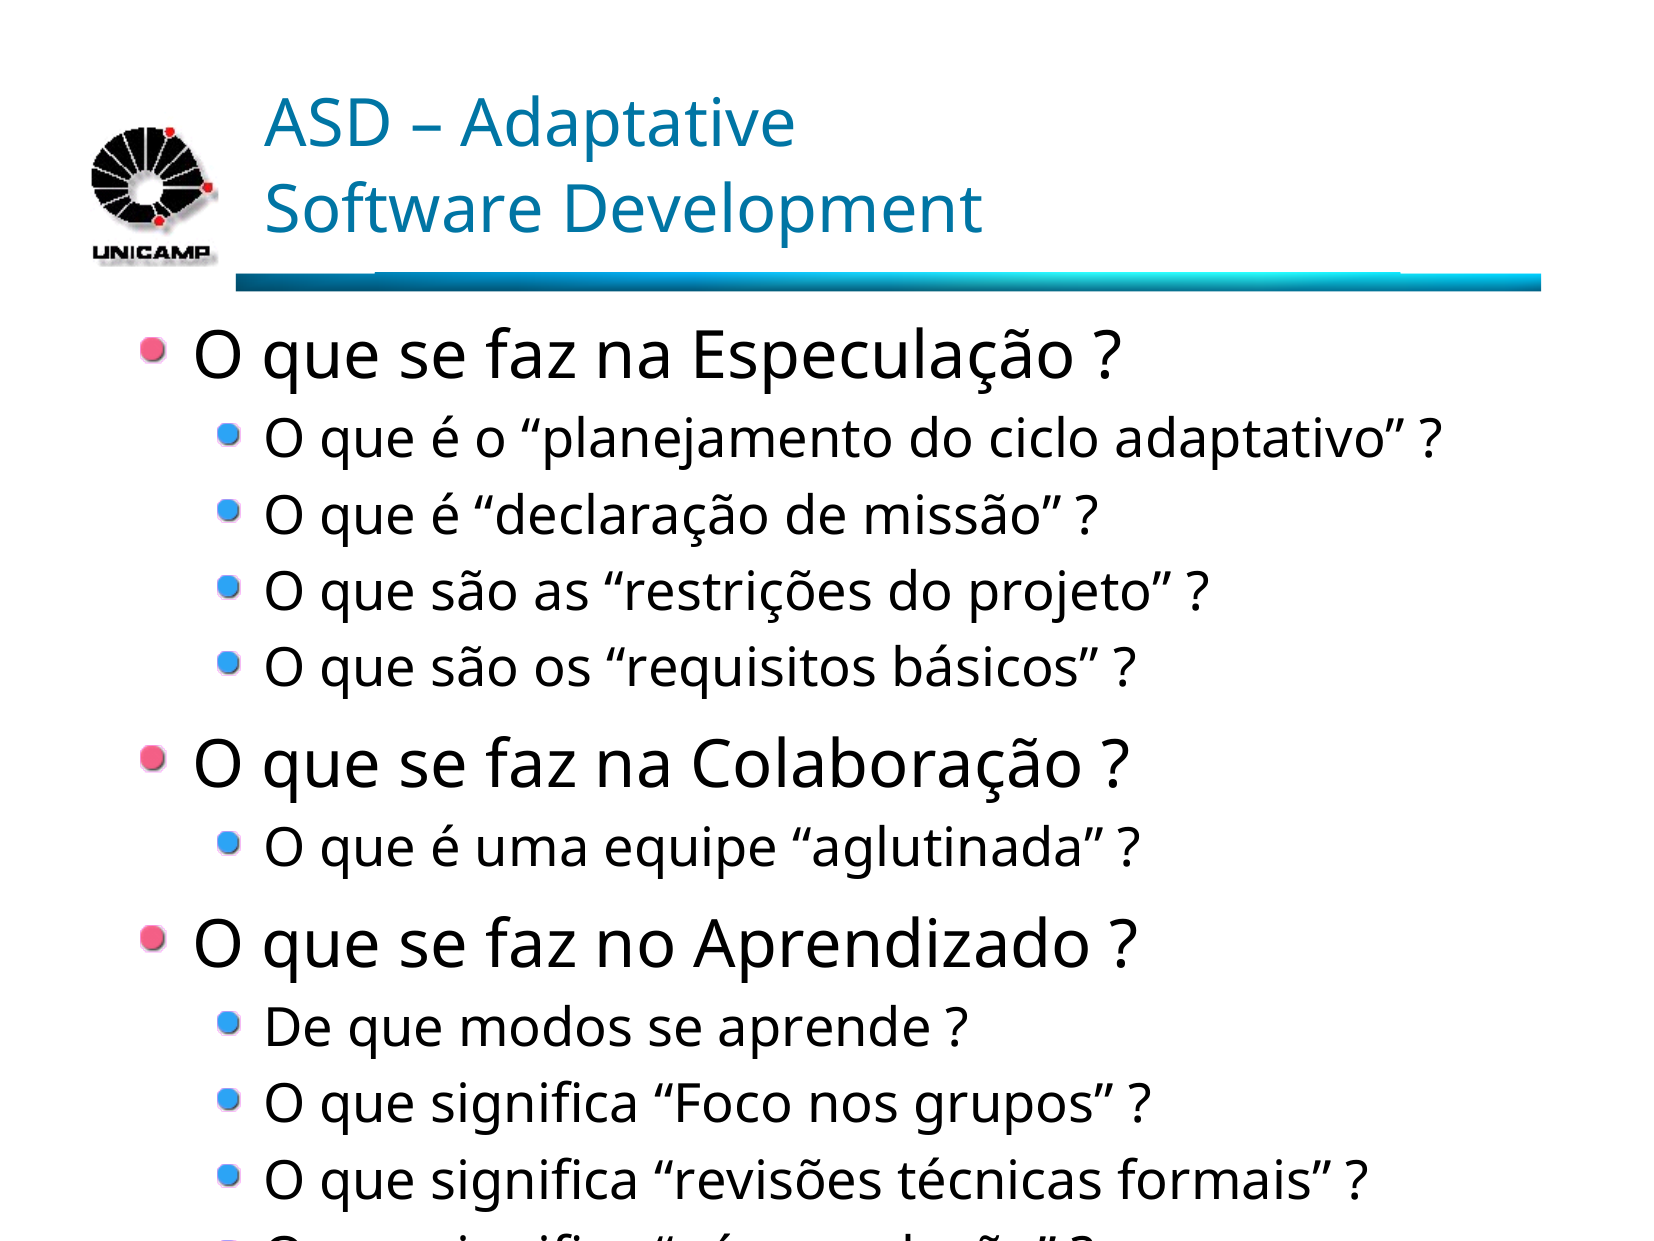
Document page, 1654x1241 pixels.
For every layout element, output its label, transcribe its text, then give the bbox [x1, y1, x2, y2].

picture [125, 272, 1654, 295]
list O que se faz na Especulação ? O que é o “planejamento do ciclo adaptativo” ? O que é “declaração de missão” ? O que são as “restrições do projeto” ? O que são os “requisitos básicos” ? O que se faz na Colaboração ? O que é uma equipe “aglutinada” ? O que se faz no Aprendizado ? De que modos se aprende ? O que significa “Foco nos grupos” ? O que significa “revisões técnicas formais” ? O que significa “pós-conclusão” ? [121, 309, 1534, 1192]
title ASD – Adaptative Software Development [264, 57, 1534, 250]
